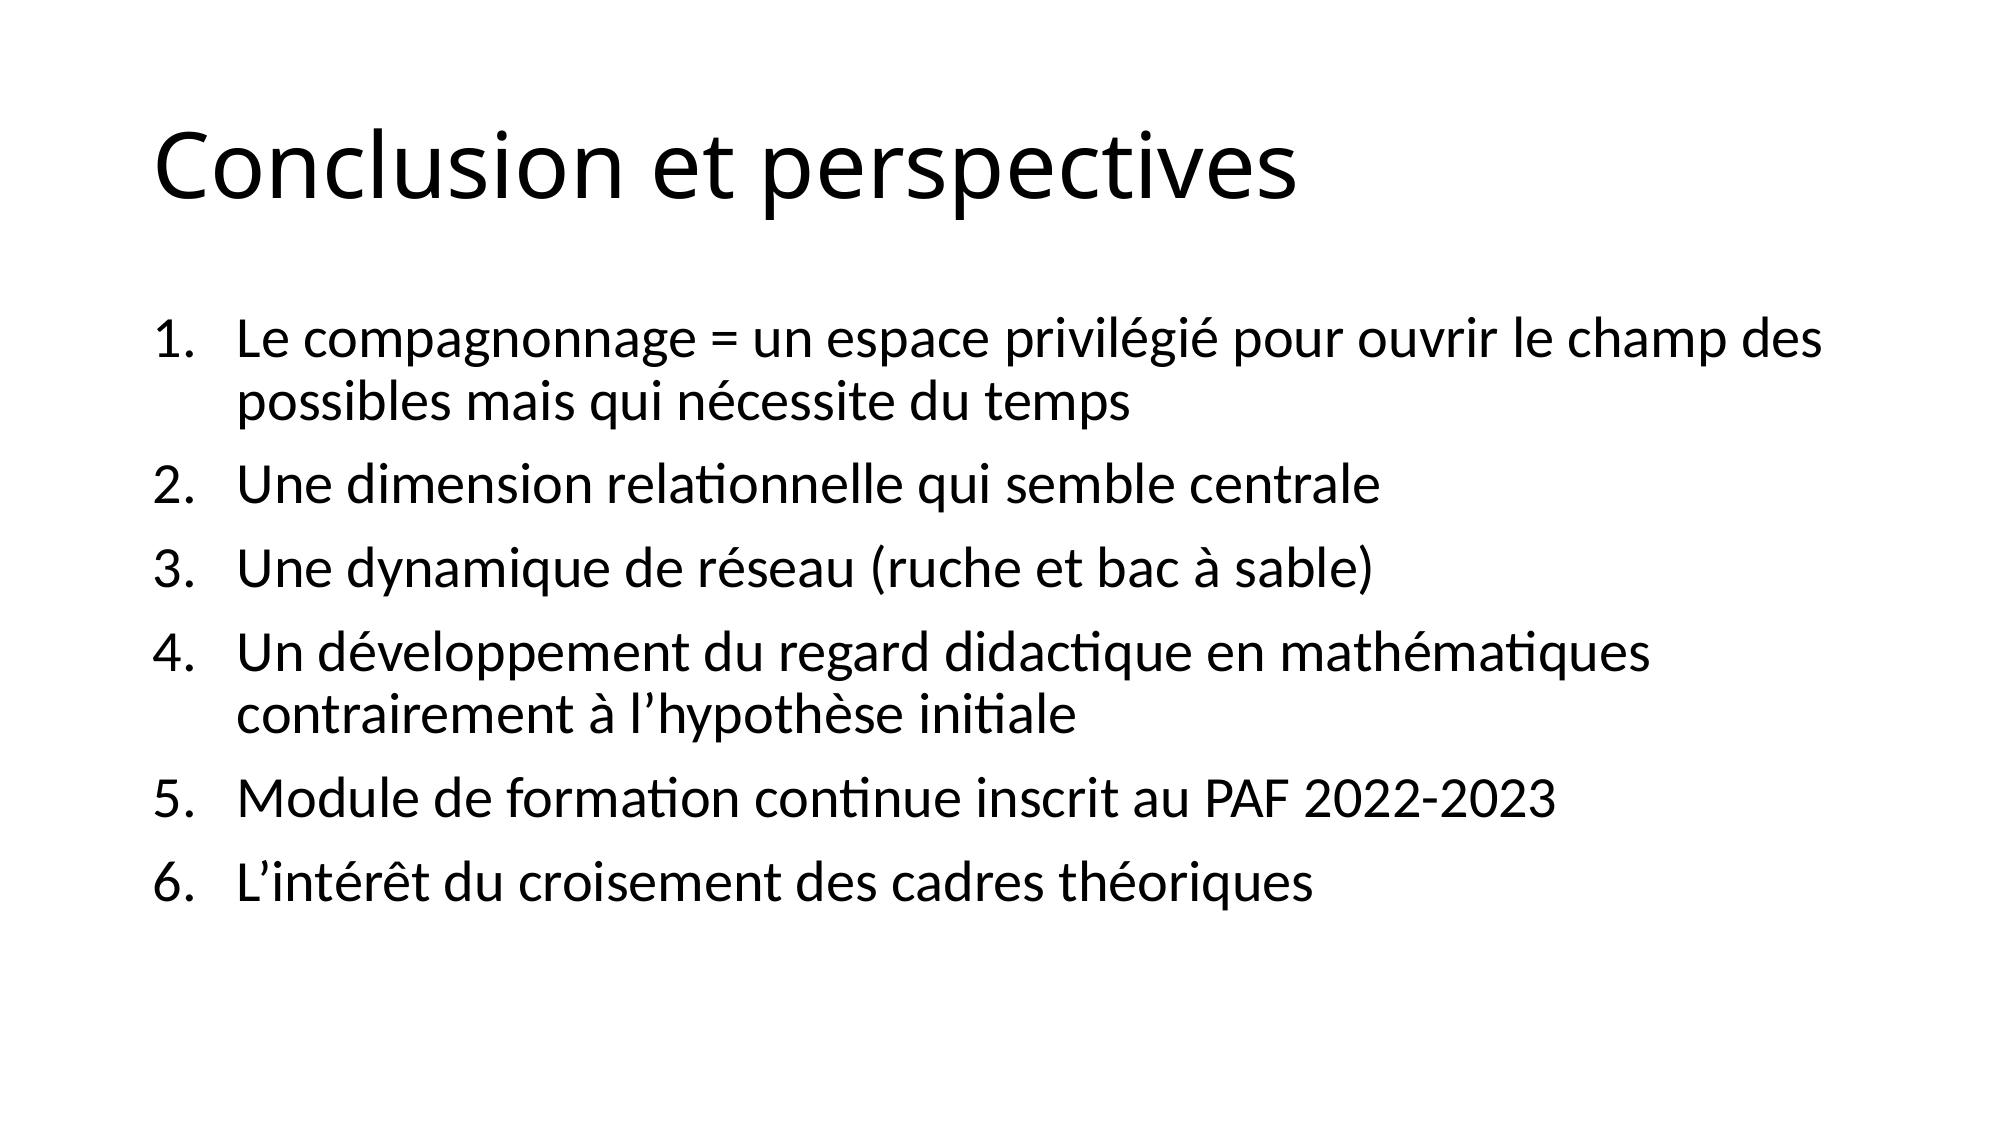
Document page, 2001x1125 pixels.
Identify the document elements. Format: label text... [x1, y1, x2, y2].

list Le compagnonnage = un espace privilégié pour ouvrir le champ des possibles mais qui nécessite du temps Une dimension relationnelle qui semble centrale Une dynamique de réseau (ruche et bac à sable) Un développement du regard didactique en mathématiques contrairement à l’hypothèse initiale Module de formation continue inscrit au PAF 2022-2023 L’intérêt du croisement des cadres théoriques [137, 299, 1863, 1014]
title Conclusion et perspectives [137, 59, 1863, 278]
